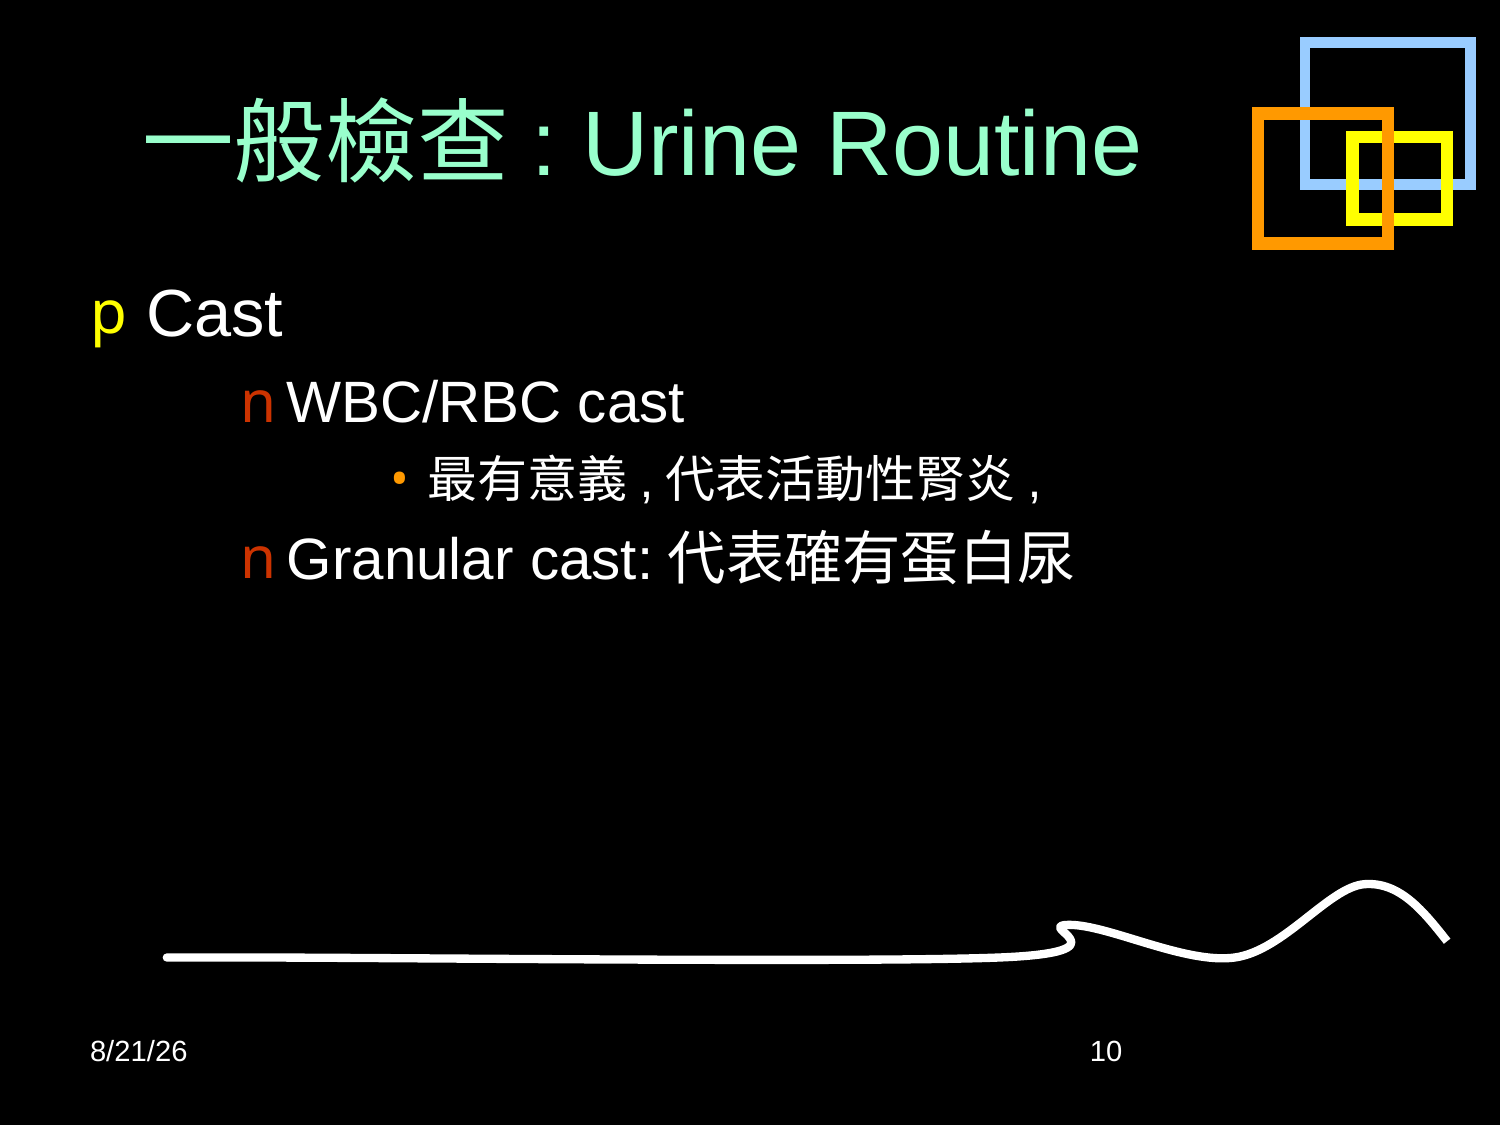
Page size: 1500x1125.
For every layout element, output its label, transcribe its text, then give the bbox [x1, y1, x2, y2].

text_box [75, 1024, 426, 1103]
title 一般檢查: Urine Routine [75, 45, 1211, 233]
list Cast WBC/RBC cast 最有意義,代表活動性腎炎, Granular cast:代表確有蛋白尿 [75, 262, 1426, 1005]
text_box [1074, 1024, 1426, 1103]
